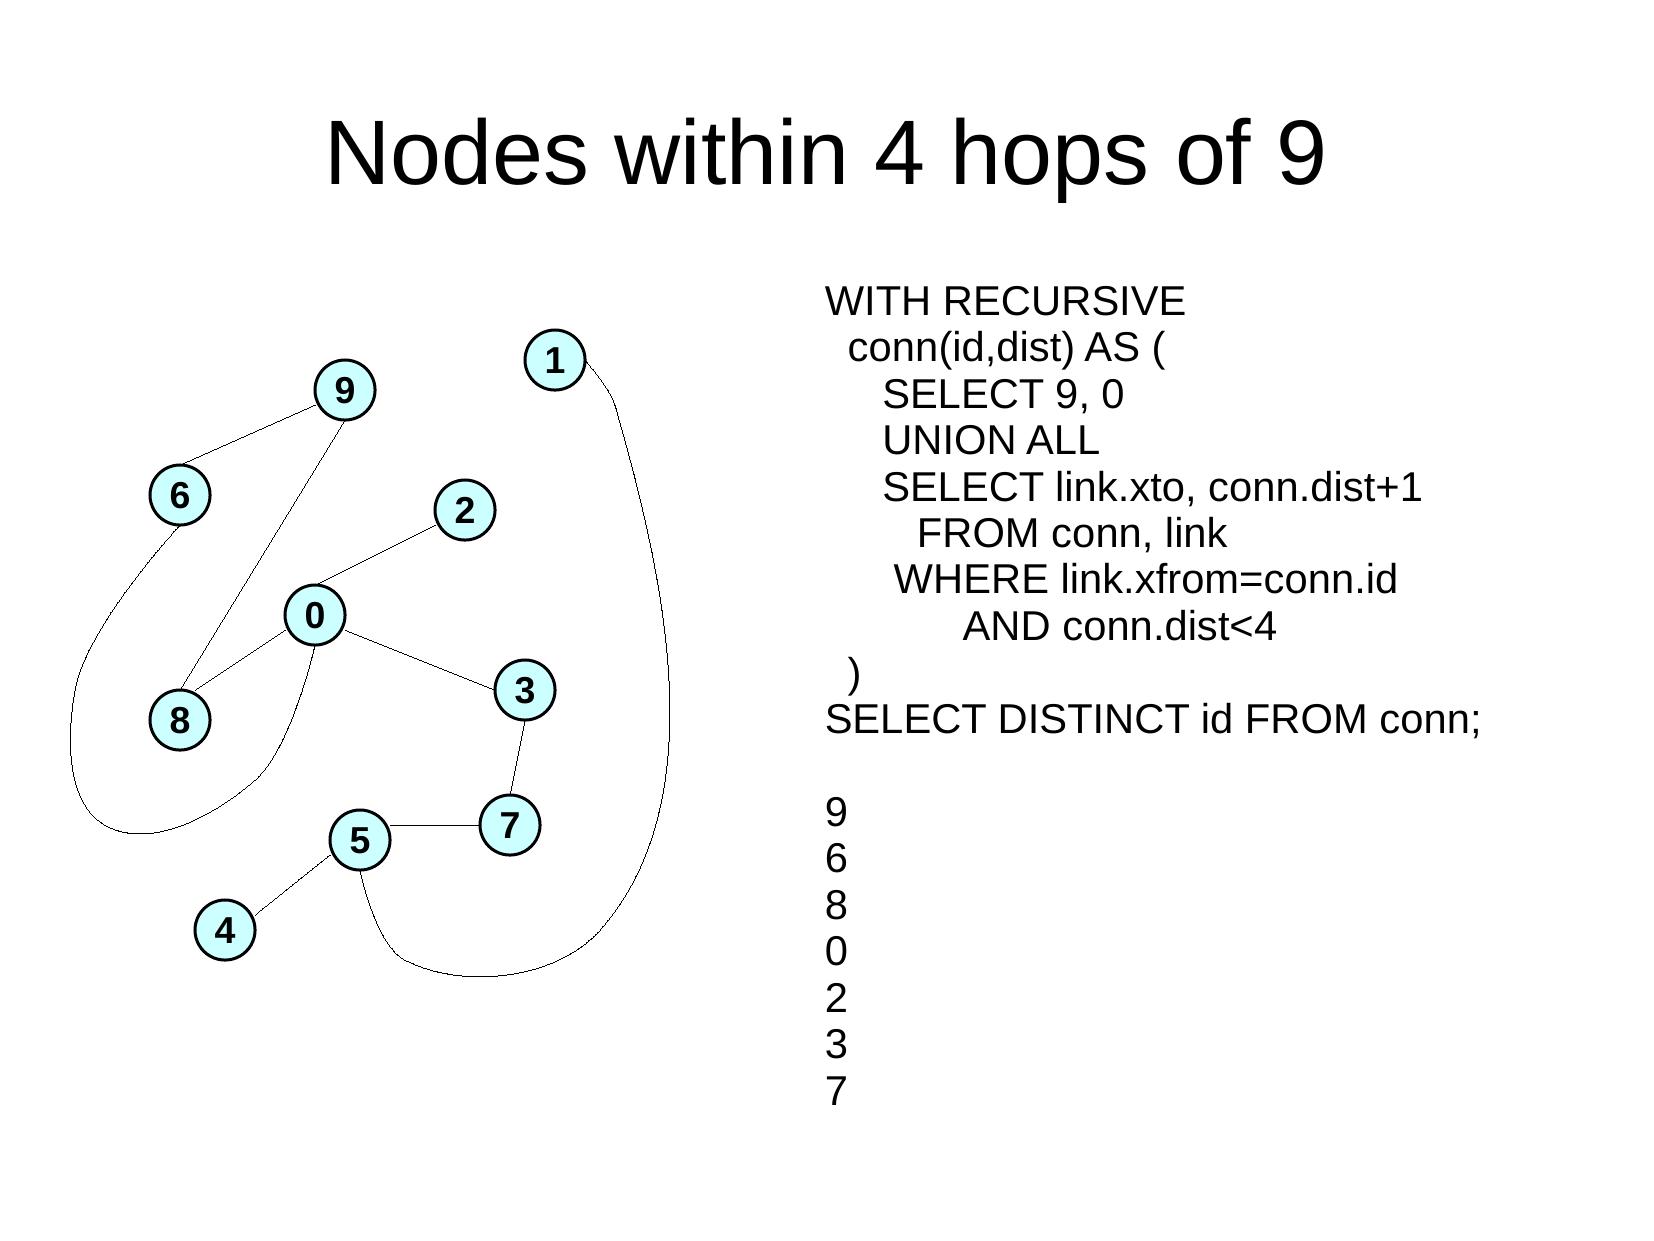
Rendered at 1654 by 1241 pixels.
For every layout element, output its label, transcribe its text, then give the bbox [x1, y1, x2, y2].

text_box 7 [480, 795, 541, 856]
text_box 6 [150, 465, 211, 526]
text_box WITH RECURSIVE conn(id,dist) AS ( SELECT 9, 0 UNION ALL SELECT link.xto, conn.dist+1 FROM conn, link WHERE link.xfrom=conn.id AND conn.dist<4 ) SELECT DISTINCT id FROM conn; 9 6 8 0 2 3 7 [810, 270, 1497, 1132]
text_box 1 [525, 330, 586, 391]
text_box 2 [435, 480, 496, 541]
text_box 9 [315, 360, 376, 421]
title Nodes within 4 hops of 9 [82, 49, 1571, 257]
text_box 8 [150, 690, 211, 751]
text_box 0 [285, 585, 346, 646]
text_box 5 [330, 810, 391, 871]
text_box 3 [495, 660, 556, 721]
text_box 4 [195, 900, 256, 961]
